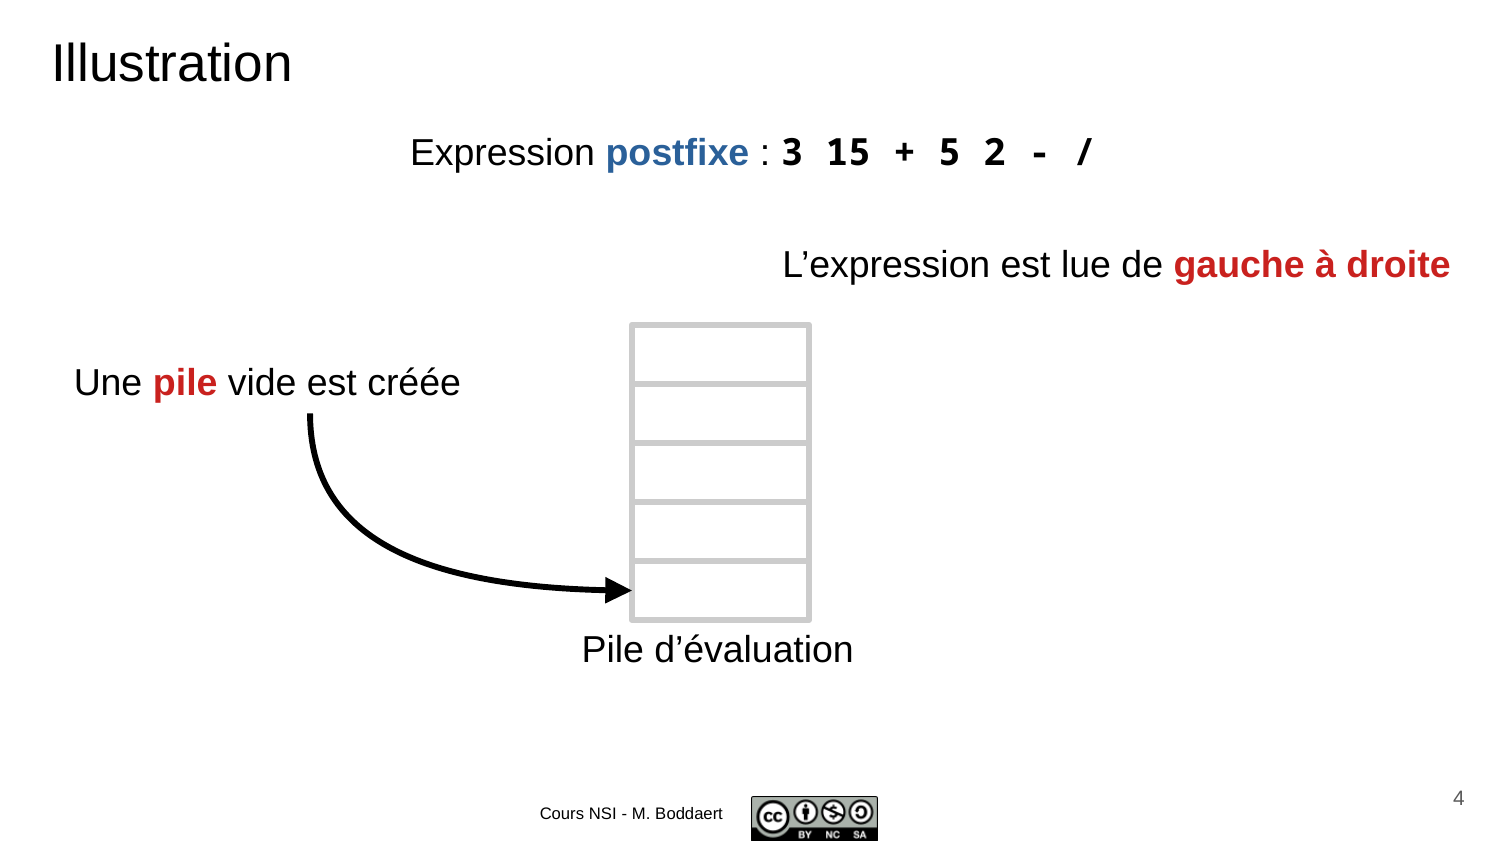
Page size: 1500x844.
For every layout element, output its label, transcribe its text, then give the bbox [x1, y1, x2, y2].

text_box Une pile vide est créée [59, 354, 562, 414]
text_box L’expression est lue de gauche à droite [767, 236, 1477, 296]
title Illustration [51, 13, 1449, 108]
text_box Pile d’évaluation [566, 620, 880, 680]
slide_number <numéro> [1389, 764, 1480, 830]
text_box [631, 324, 810, 620]
text_box Expression postfixe : 3 15 + 5 2 - / [29, 120, 1477, 760]
picture [751, 796, 878, 841]
